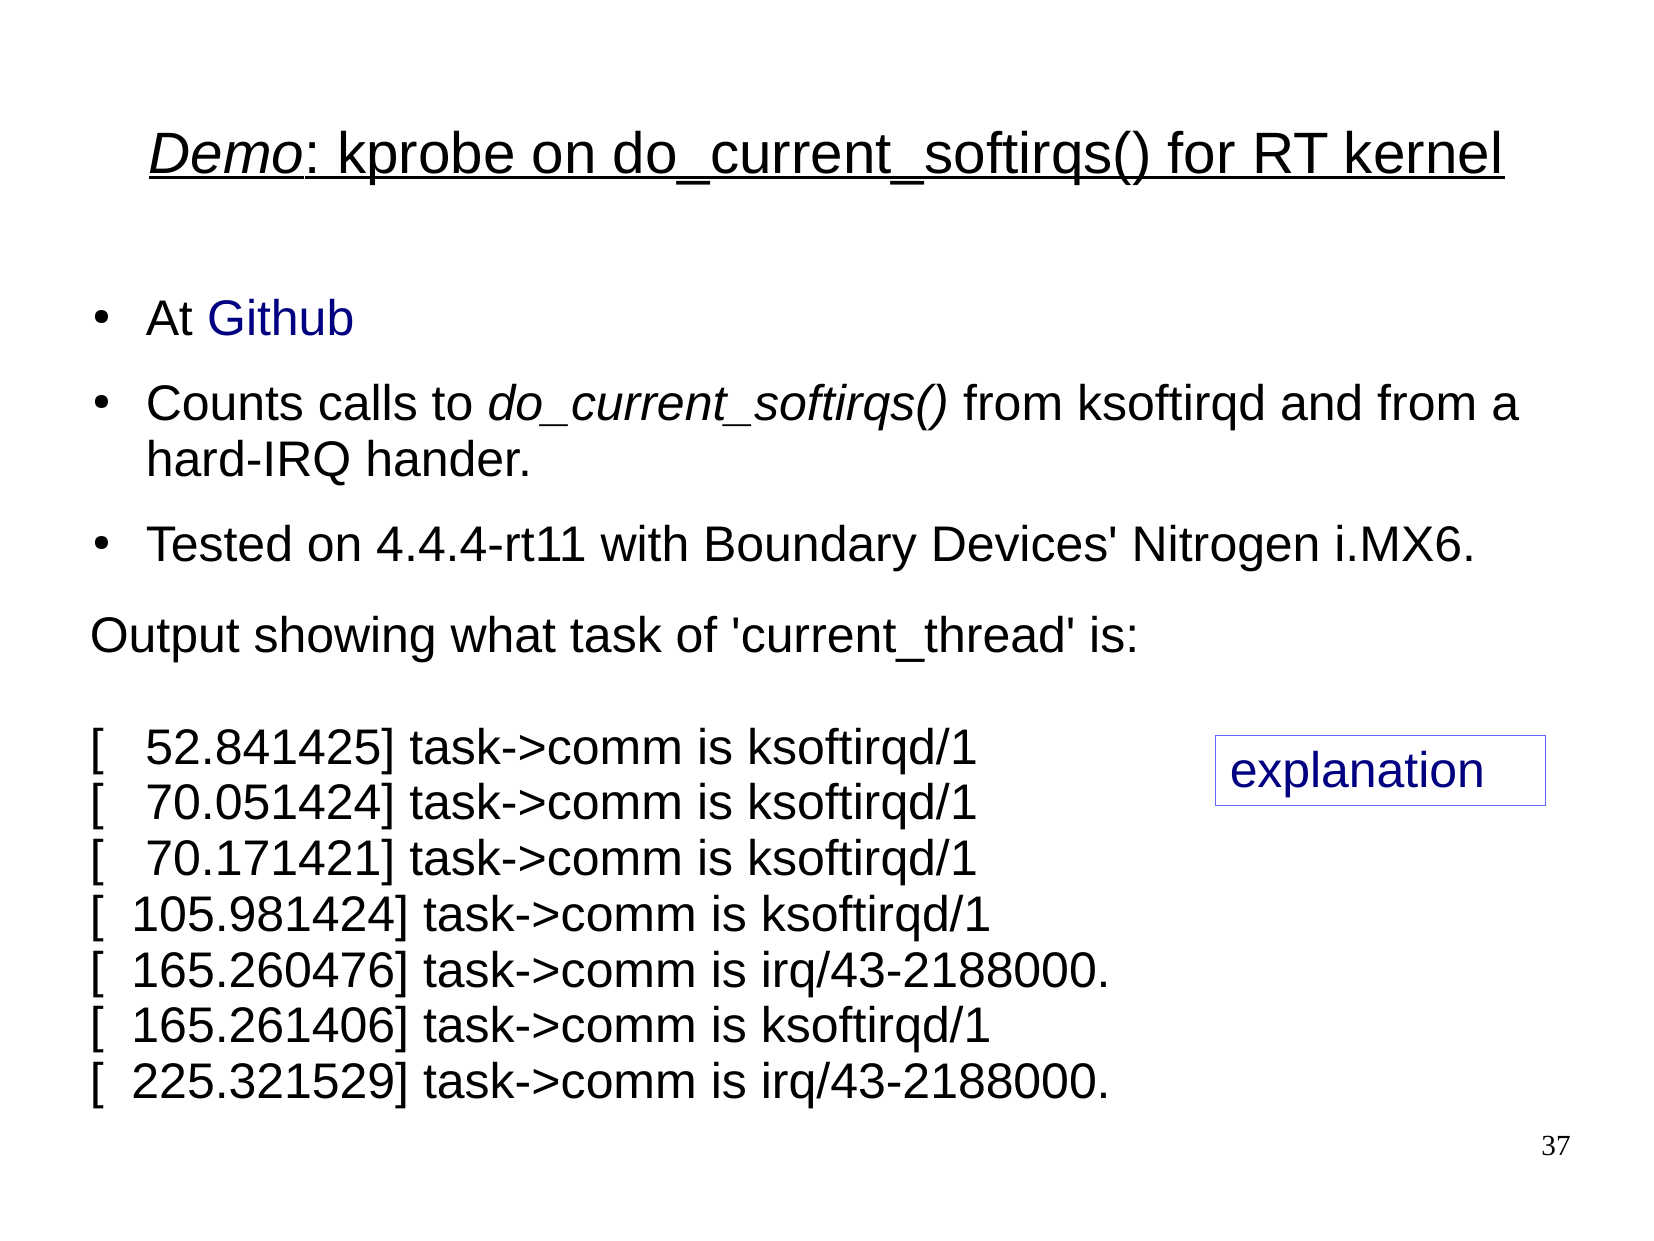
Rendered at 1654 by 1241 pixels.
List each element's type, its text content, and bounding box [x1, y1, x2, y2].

list At Github Counts calls to do_current_softirqs() from ksoftirqd and from a hard-IRQ hander. Tested on 4.4.4-rt11 with Boundary Devices' Nitrogen i.MX6. [75, 290, 1571, 600]
title Demo: kprobe on do_current_softirqs() for RT kernel [82, 49, 1571, 257]
text_box Output showing what task of 'current_thread' is: [ 52.841425] task->comm is ksoftirqd/1 [ 70.051424] task->comm is ksoftirqd/1 [ 70.171421] task->comm is ksoftirqd/1 [ 105.981424] task->comm is ksoftirqd/1 [ 165.260476] task->comm is irq/43-2188000. [ 165.261406] task->comm is ksoftirqd/1 [ 225.321529] task->comm is irq/43-2188000. [75, 600, 1576, 1117]
text_box explanation [1215, 735, 1546, 806]
